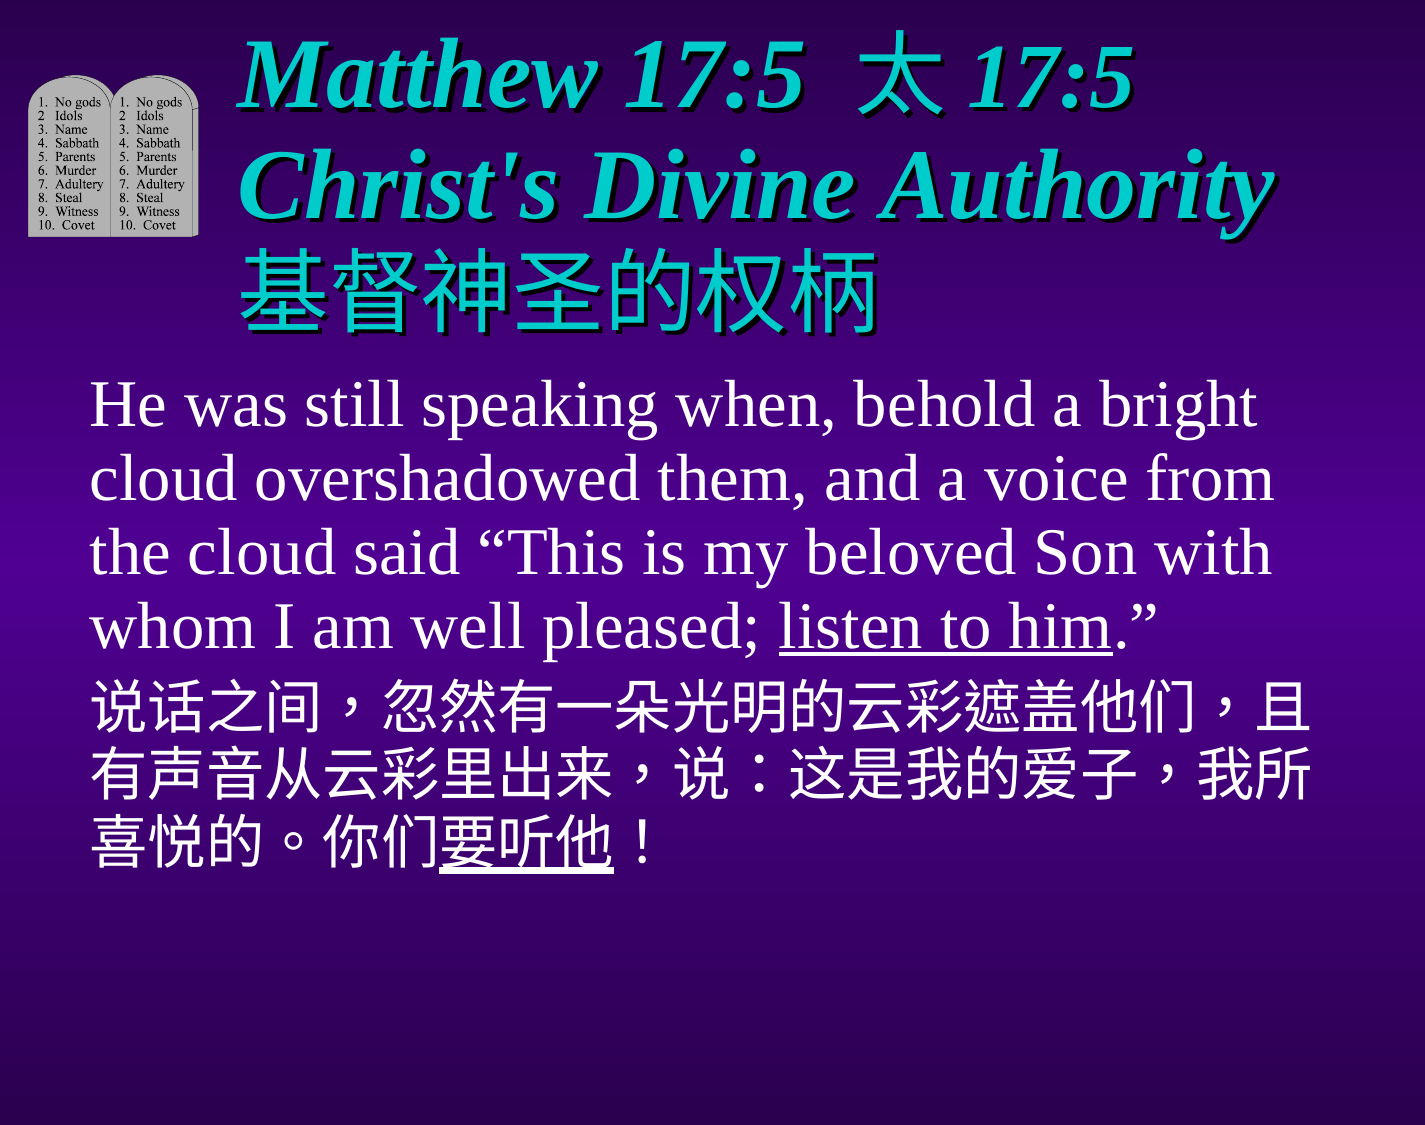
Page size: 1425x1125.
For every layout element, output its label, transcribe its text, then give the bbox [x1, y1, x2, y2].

text_box He was still speaking when, behold a bright cloud overshadowed them, and a voice from the cloud said “This is my beloved Son with whom I am well pleased; listen to him.” 说话之间，忽然有一朵光明的云彩遮盖他们，且有声音从云彩里出来，说：这是我的爱子，我所喜悦的。你们要听他！ [75, 359, 1351, 904]
title Matthew 17:5 太17:5 Christ's Divine Authority 基督神圣的权柄 [237, 18, 1319, 348]
